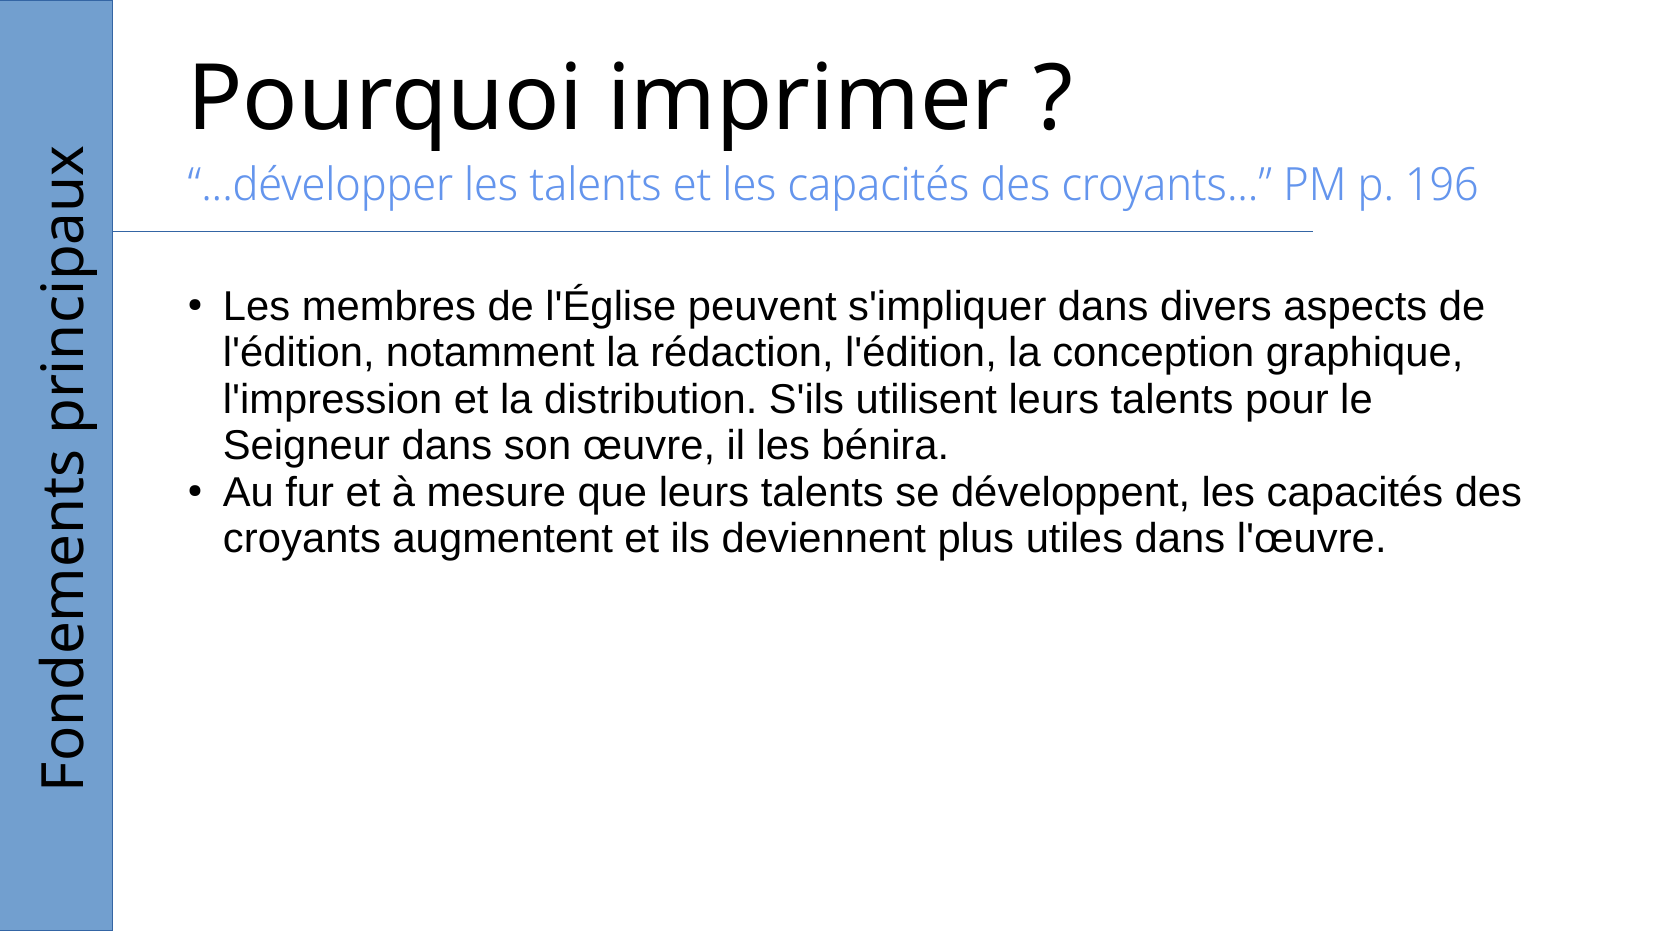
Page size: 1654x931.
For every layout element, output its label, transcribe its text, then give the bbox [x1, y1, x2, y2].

title “...développer les talents et les capacités des croyants...” PM p. 196 [187, 125, 1571, 239]
text_box [0, 0, 113, 931]
subtitle Les membres de l'Église peuvent s'impliquer dans divers aspects de l'édition, notamment la rédaction, l'édition, la conception graphique, l'impression et la distribution. S'ils utilisent leurs talents pour le Seigneur dans son œuvre, il les bénira. Au fur et à mesure que leurs talents se développent, les capacités des croyants augmentent et ils deviennent plus utiles dans l'œuvre. [187, 282, 1538, 887]
text_box Fondements principaux [13, 37, 105, 901]
title Pourquoi imprimer ? [187, 33, 1571, 125]
